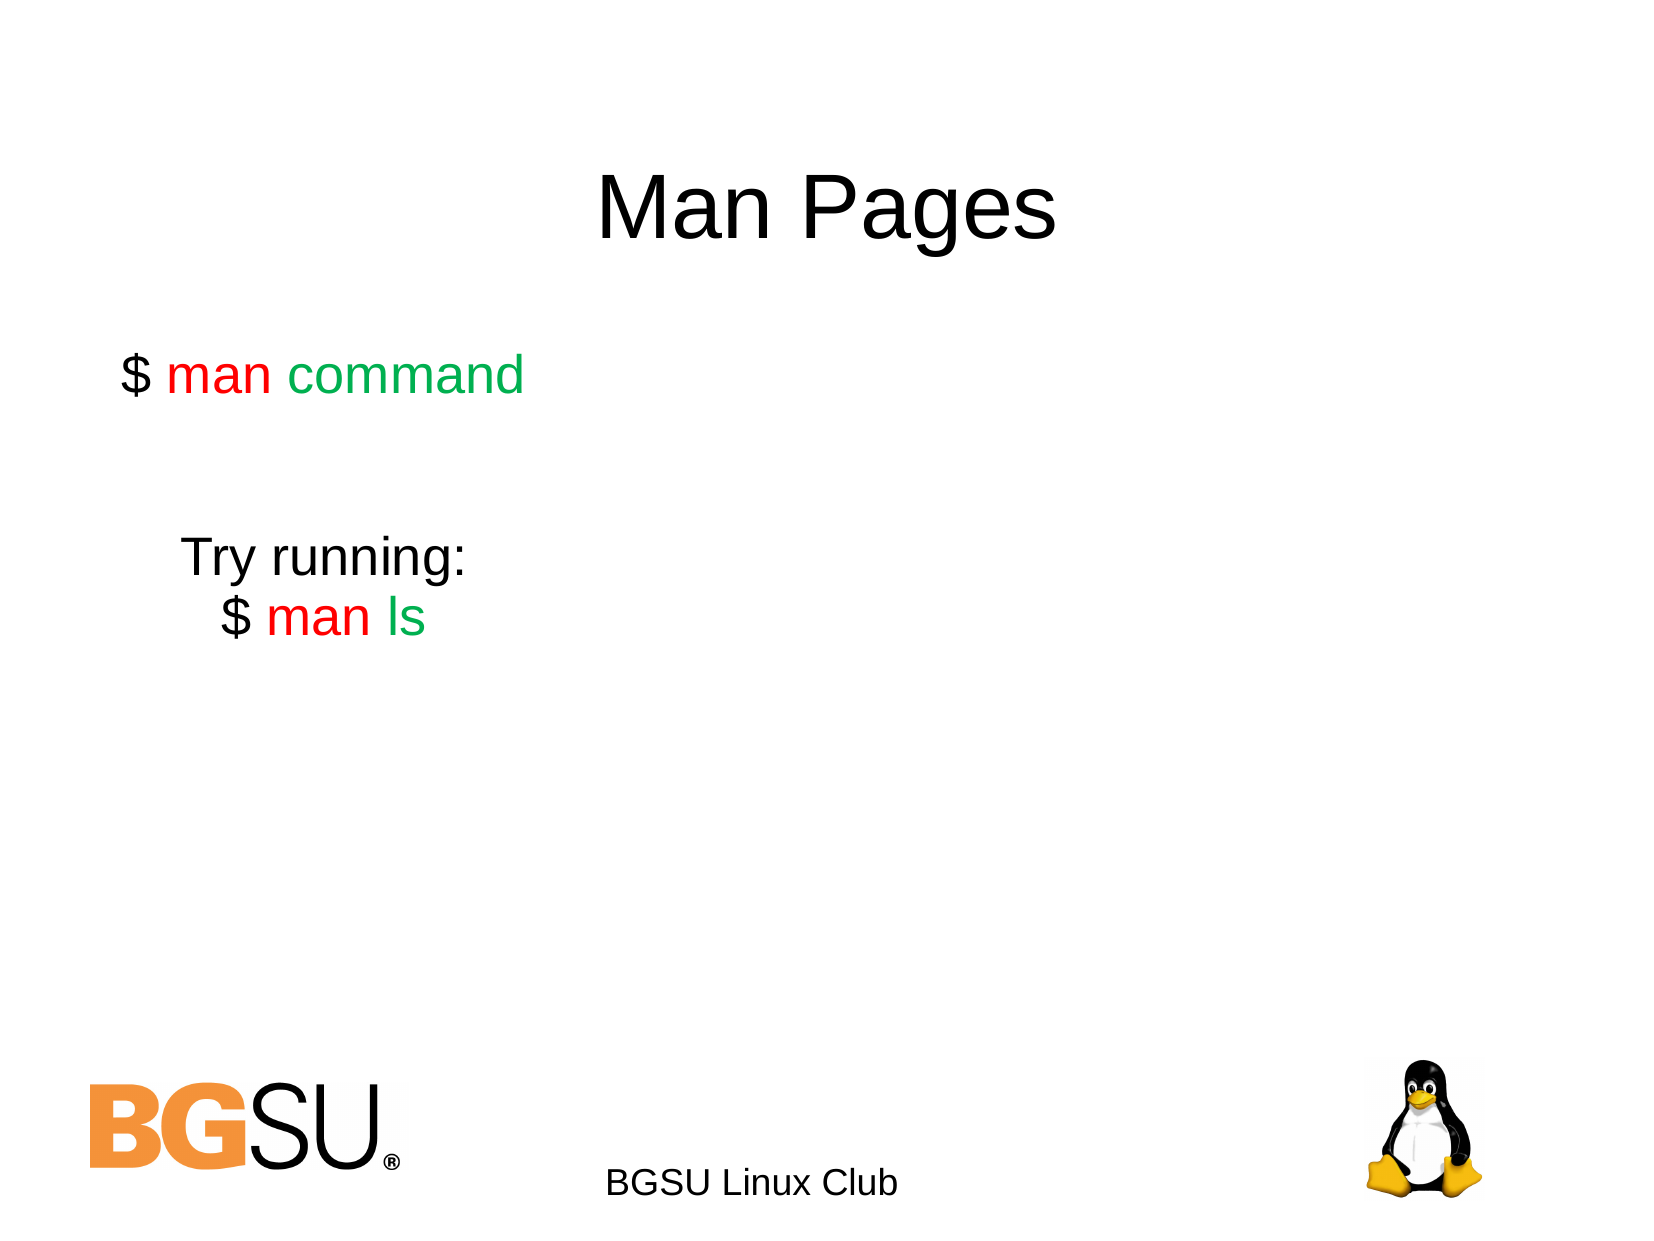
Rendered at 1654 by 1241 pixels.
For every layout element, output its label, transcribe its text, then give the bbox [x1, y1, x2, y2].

text_box $ man command Try running: $ man ls [121, 344, 1534, 1127]
title Man Pages [121, 102, 1534, 311]
picture [1364, 1057, 1485, 1201]
picture [90, 1082, 409, 1170]
